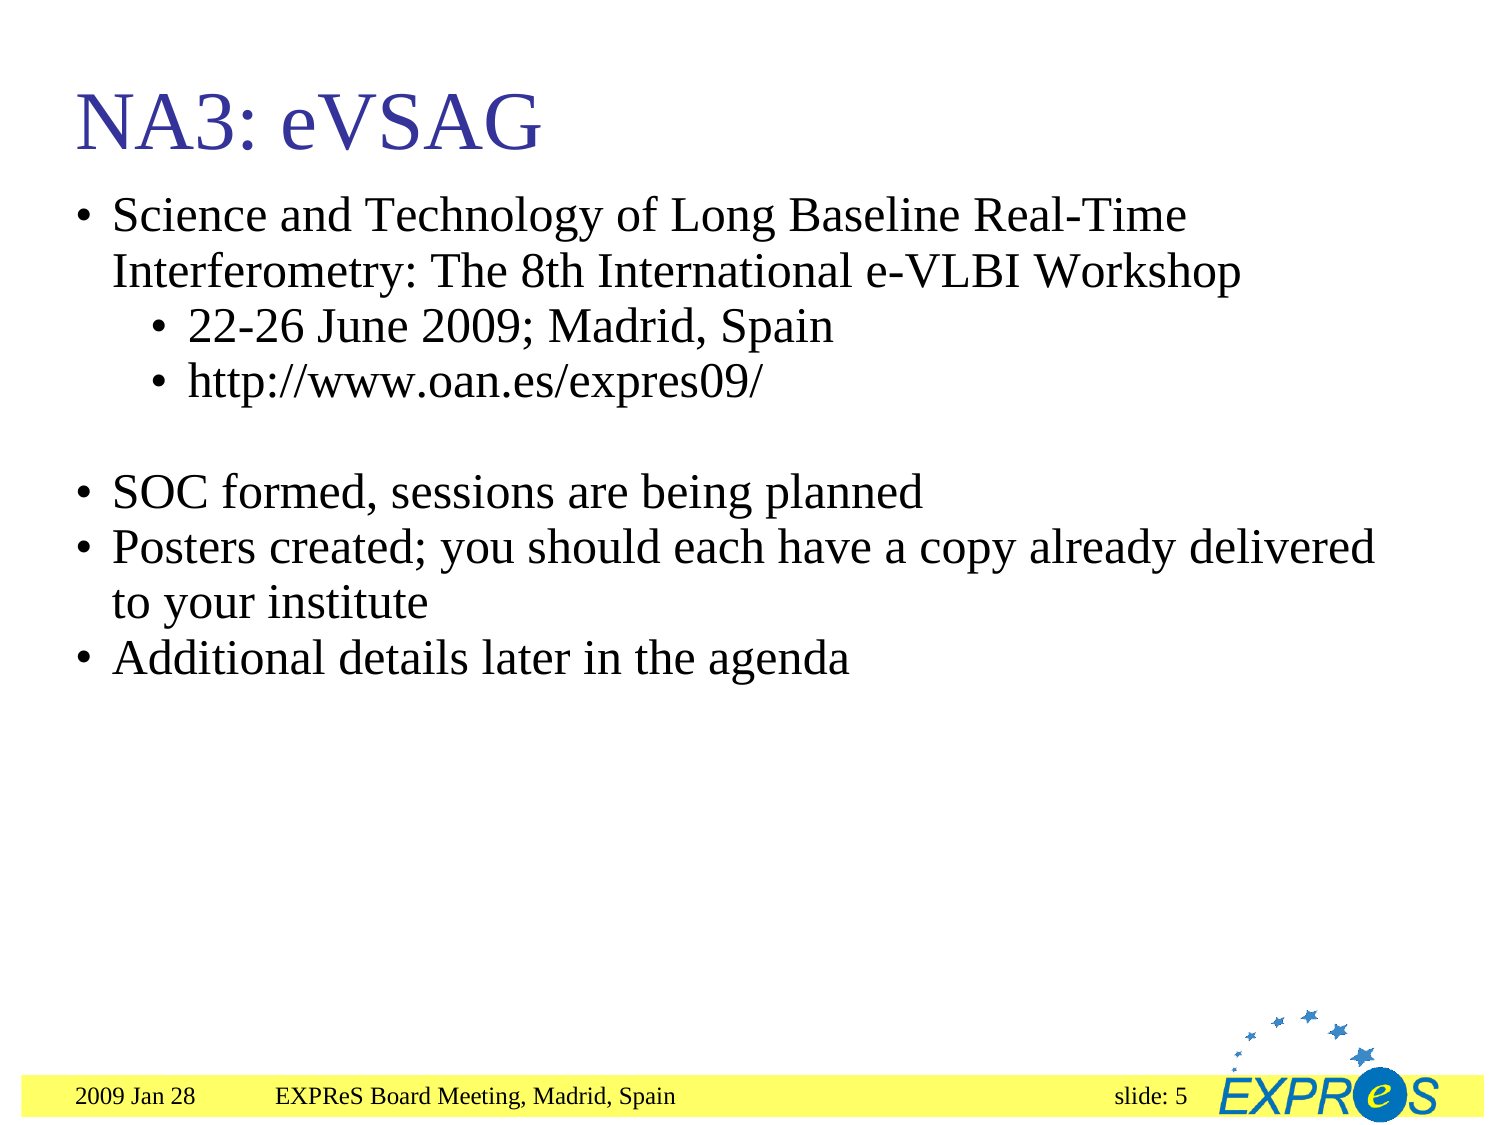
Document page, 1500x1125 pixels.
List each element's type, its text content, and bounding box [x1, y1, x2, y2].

title NA3: eVSAG [75, 75, 1426, 168]
list Science and Technology of Long Baseline Real-Time Interferometry: The 8th International e-VLBI Workshop 22-26 June 2009; Madrid, Spain http://www.oan.es/expres09/ SOC formed, sessions are being planned Posters created; you should each have a copy already delivered to your institute Additional details later in the agenda [75, 187, 1426, 1023]
picture [21, 1006, 1500, 1125]
